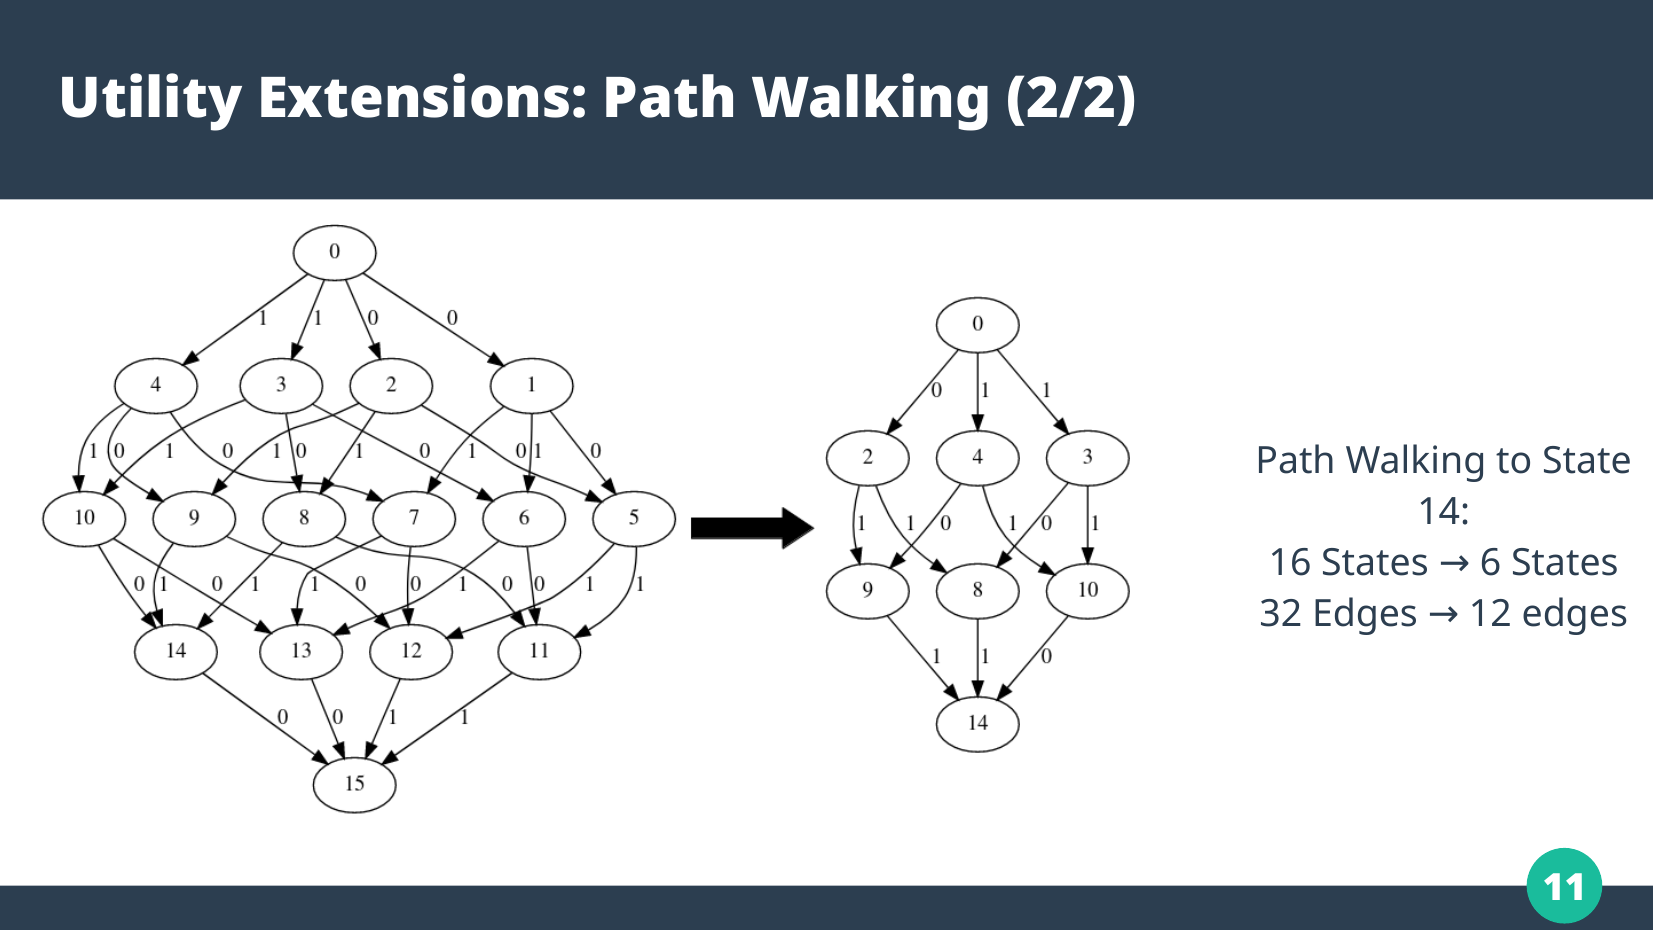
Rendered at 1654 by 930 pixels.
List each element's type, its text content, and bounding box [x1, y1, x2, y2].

title Utility Extensions: Path Walking (2/2) [58, 36, 1594, 155]
text_box Path Walking to State 14: 16 States → 6 States 32 Edges → 12 edges [1237, 375, 1651, 696]
picture [37, 224, 1131, 826]
